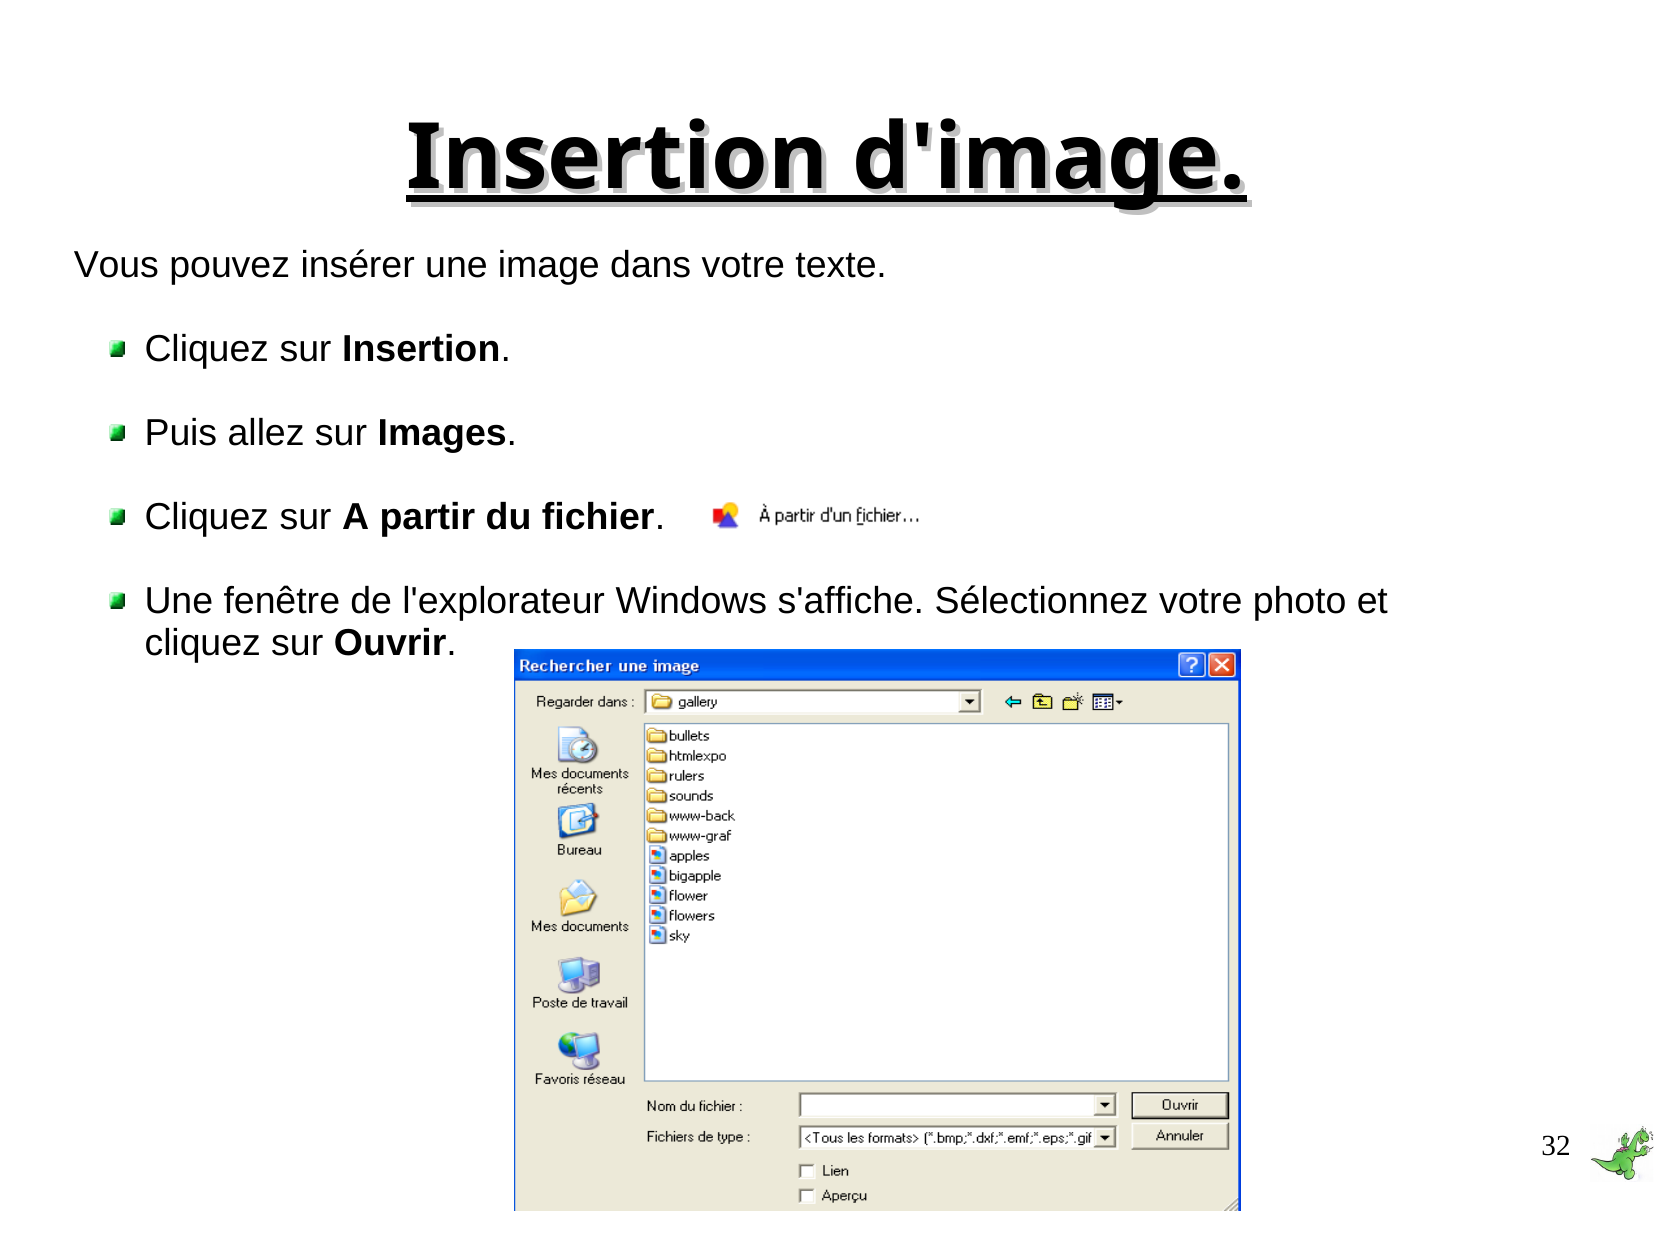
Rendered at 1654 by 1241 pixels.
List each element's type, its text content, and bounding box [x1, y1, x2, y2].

picture [514, 649, 1241, 1211]
picture [693, 501, 945, 535]
text_box Vous pouvez insérer une image dans votre texte. Cliquez sur Insertion. Puis allez sur Images. Cliquez sur A partir du fichier. Une fenêtre de l'explorateur Windows s'affiche. Sélectionnez votre photo et cliquez sur Ouvrir. [59, 236, 1477, 677]
title Insertion d'image. [82, 49, 1571, 257]
picture [1590, 1124, 1654, 1182]
